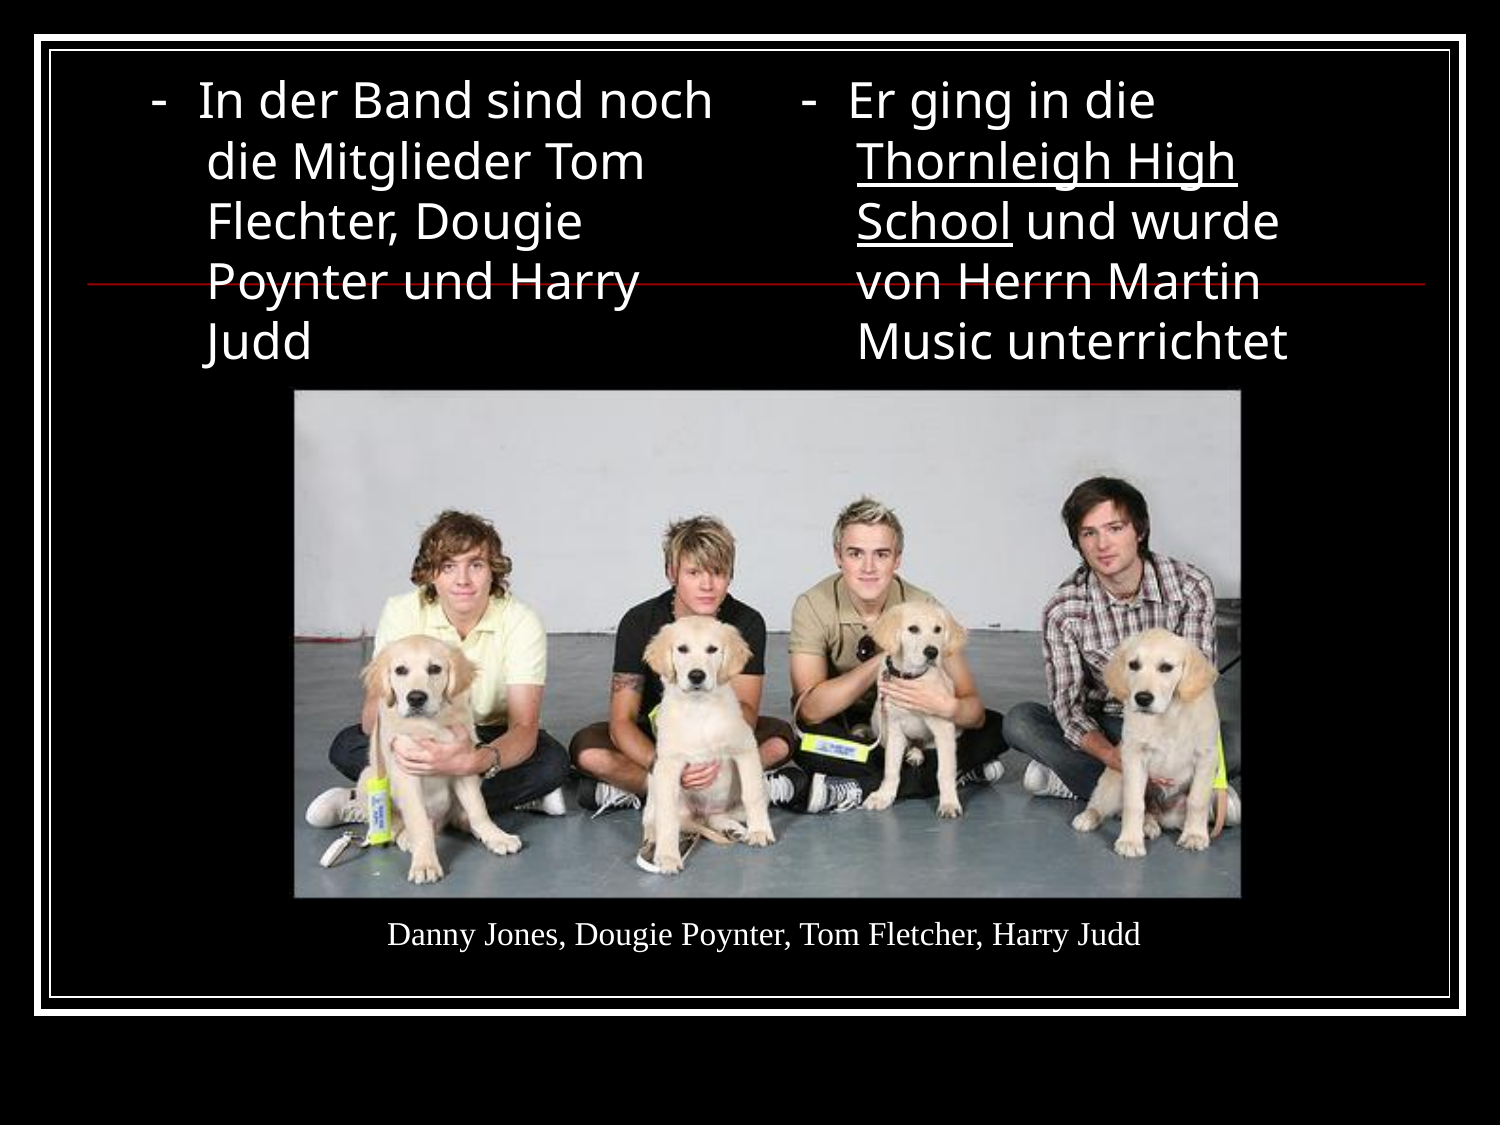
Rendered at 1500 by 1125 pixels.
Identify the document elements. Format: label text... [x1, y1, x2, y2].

title Danny Jones, Dougie Poynter, Tom Fletcher, Harry Judd [372, 904, 1199, 960]
list - Er ging in die Thornleigh High School und wurde von Herrn Martin Music unterrichtet [785, 54, 1376, 480]
picture [289, 385, 1247, 904]
list - In der Band sind noch die Mitglieder Tom Flechter, Dougie Poynter und Harry Judd [135, 54, 775, 445]
